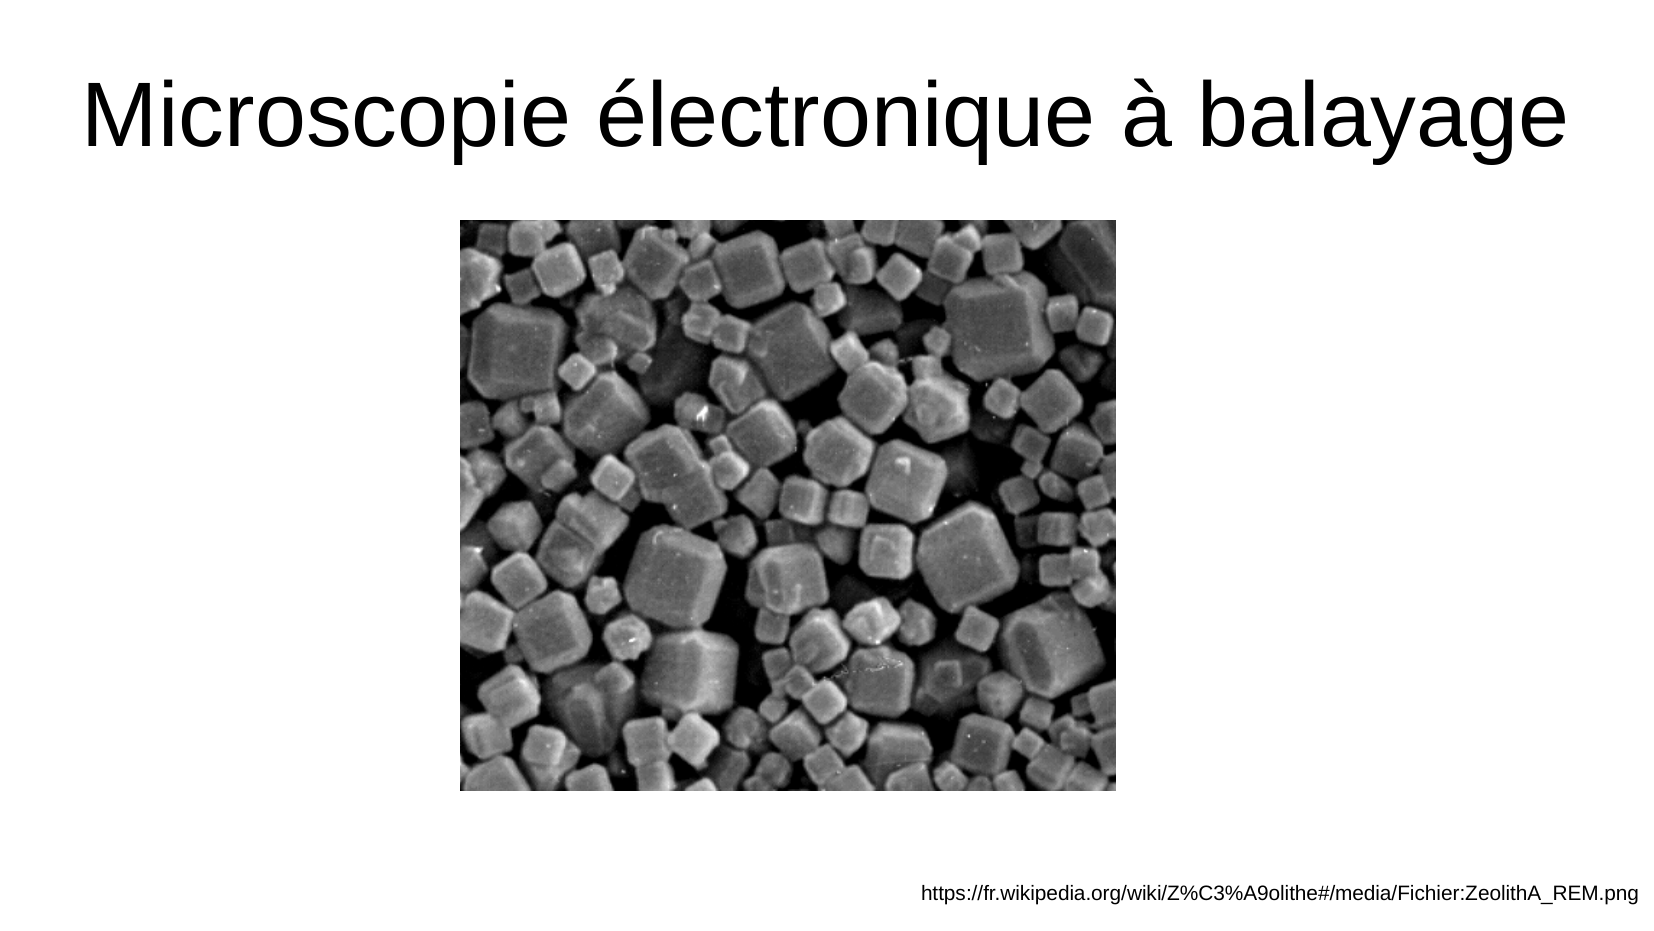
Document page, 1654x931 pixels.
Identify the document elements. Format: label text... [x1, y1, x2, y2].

title Microscopie électronique à balayage [59, 12, 1595, 218]
picture [460, 220, 1116, 791]
text_box https://fr.wikipedia.org/wiki/Z%C3%A9olithe#/media/Fichier:ZeolithA_REM.png [484, 874, 1654, 931]
